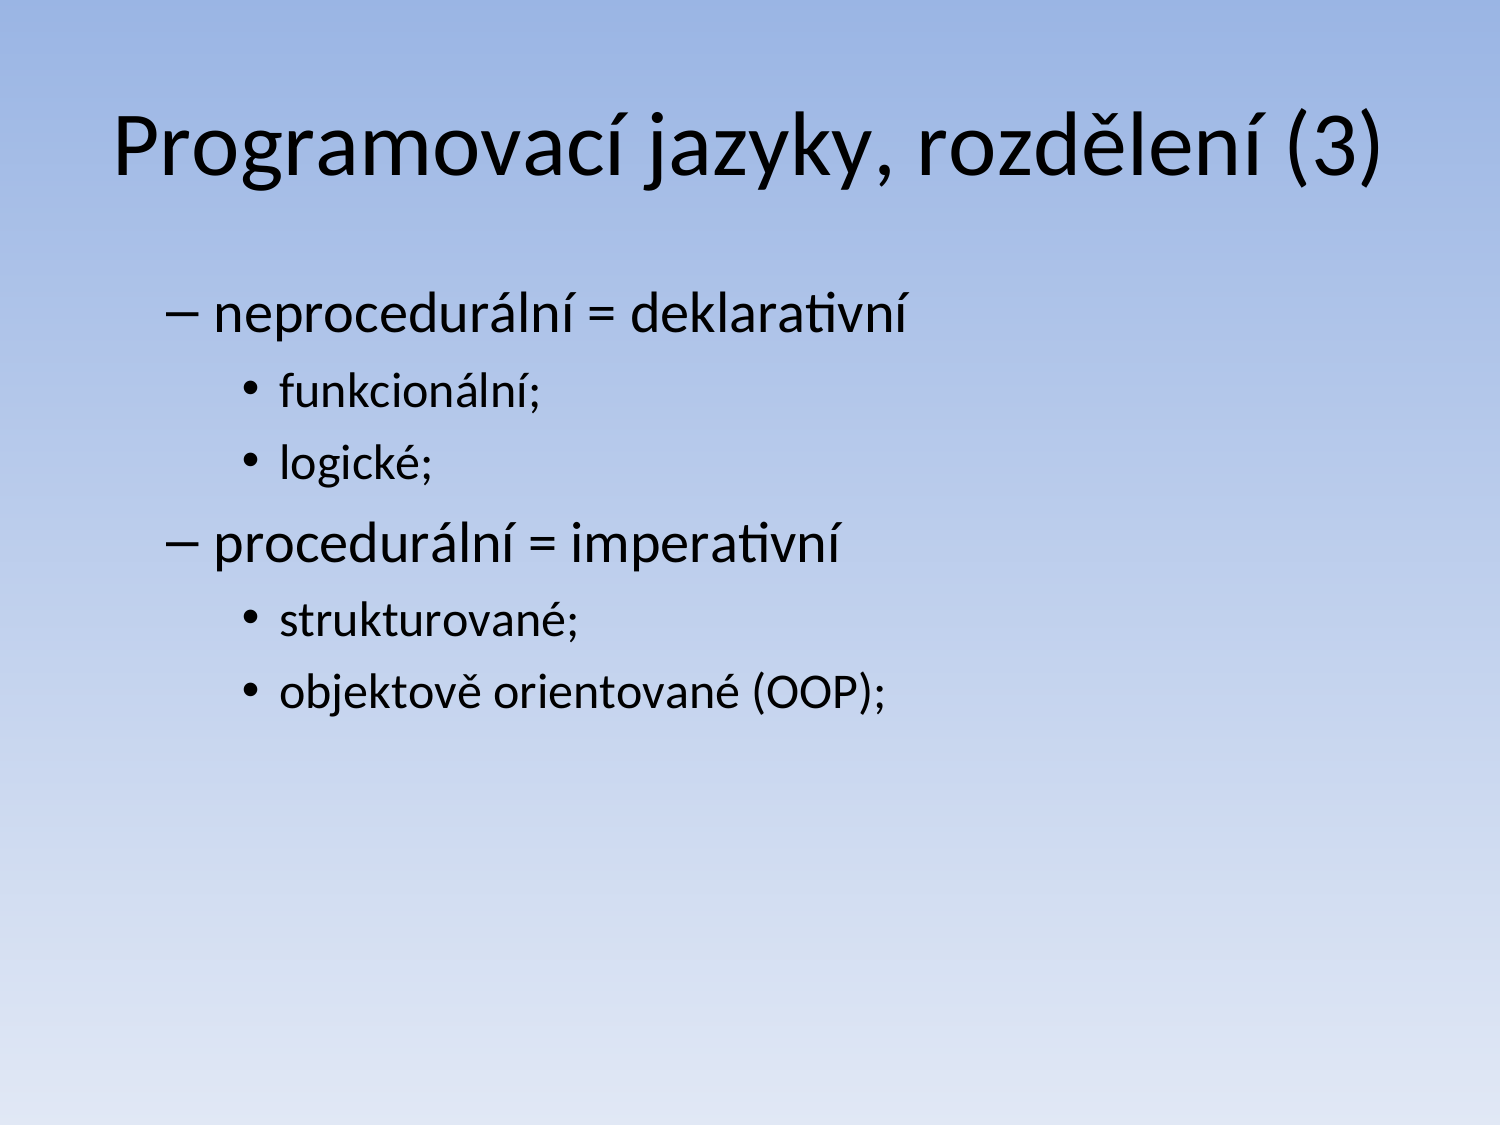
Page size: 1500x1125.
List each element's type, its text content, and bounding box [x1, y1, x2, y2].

list neprocedurální = deklarativní funkcionální; logické; procedurální = imperativní strukturované; objektově orientované (OOP); [76, 267, 1427, 1010]
title Programovací jazyky, rozdělení (3) [75, 45, 1426, 233]
